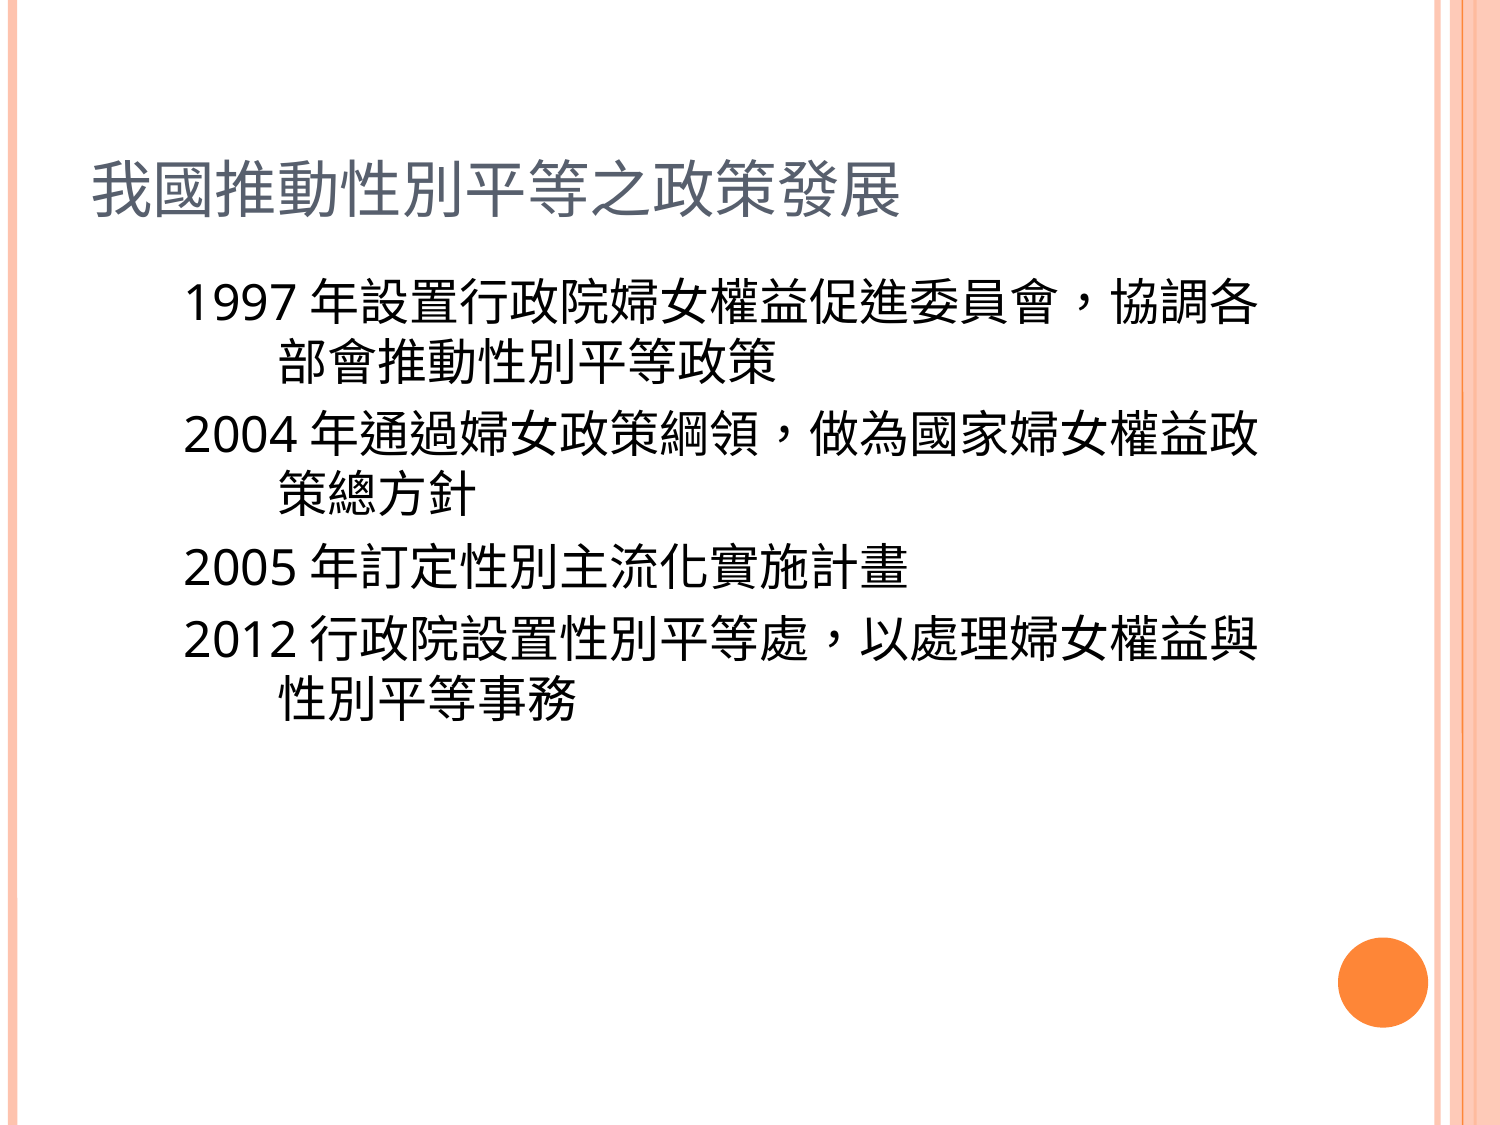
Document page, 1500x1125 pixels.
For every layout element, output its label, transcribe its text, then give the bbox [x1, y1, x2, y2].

title 我國推動性別平等之政策發展 [75, 45, 1300, 233]
list 1997年設置行政院婦女權益促進委員會，協調各部會推動性別平等政策 2004年通過婦女政策綱領，做為國家婦女權益政策總方針 2005年訂定性別主流化實施計畫 2012行政院設置性別平等處，以處理婦女權益與性別平等事務 [75, 262, 1300, 1062]
